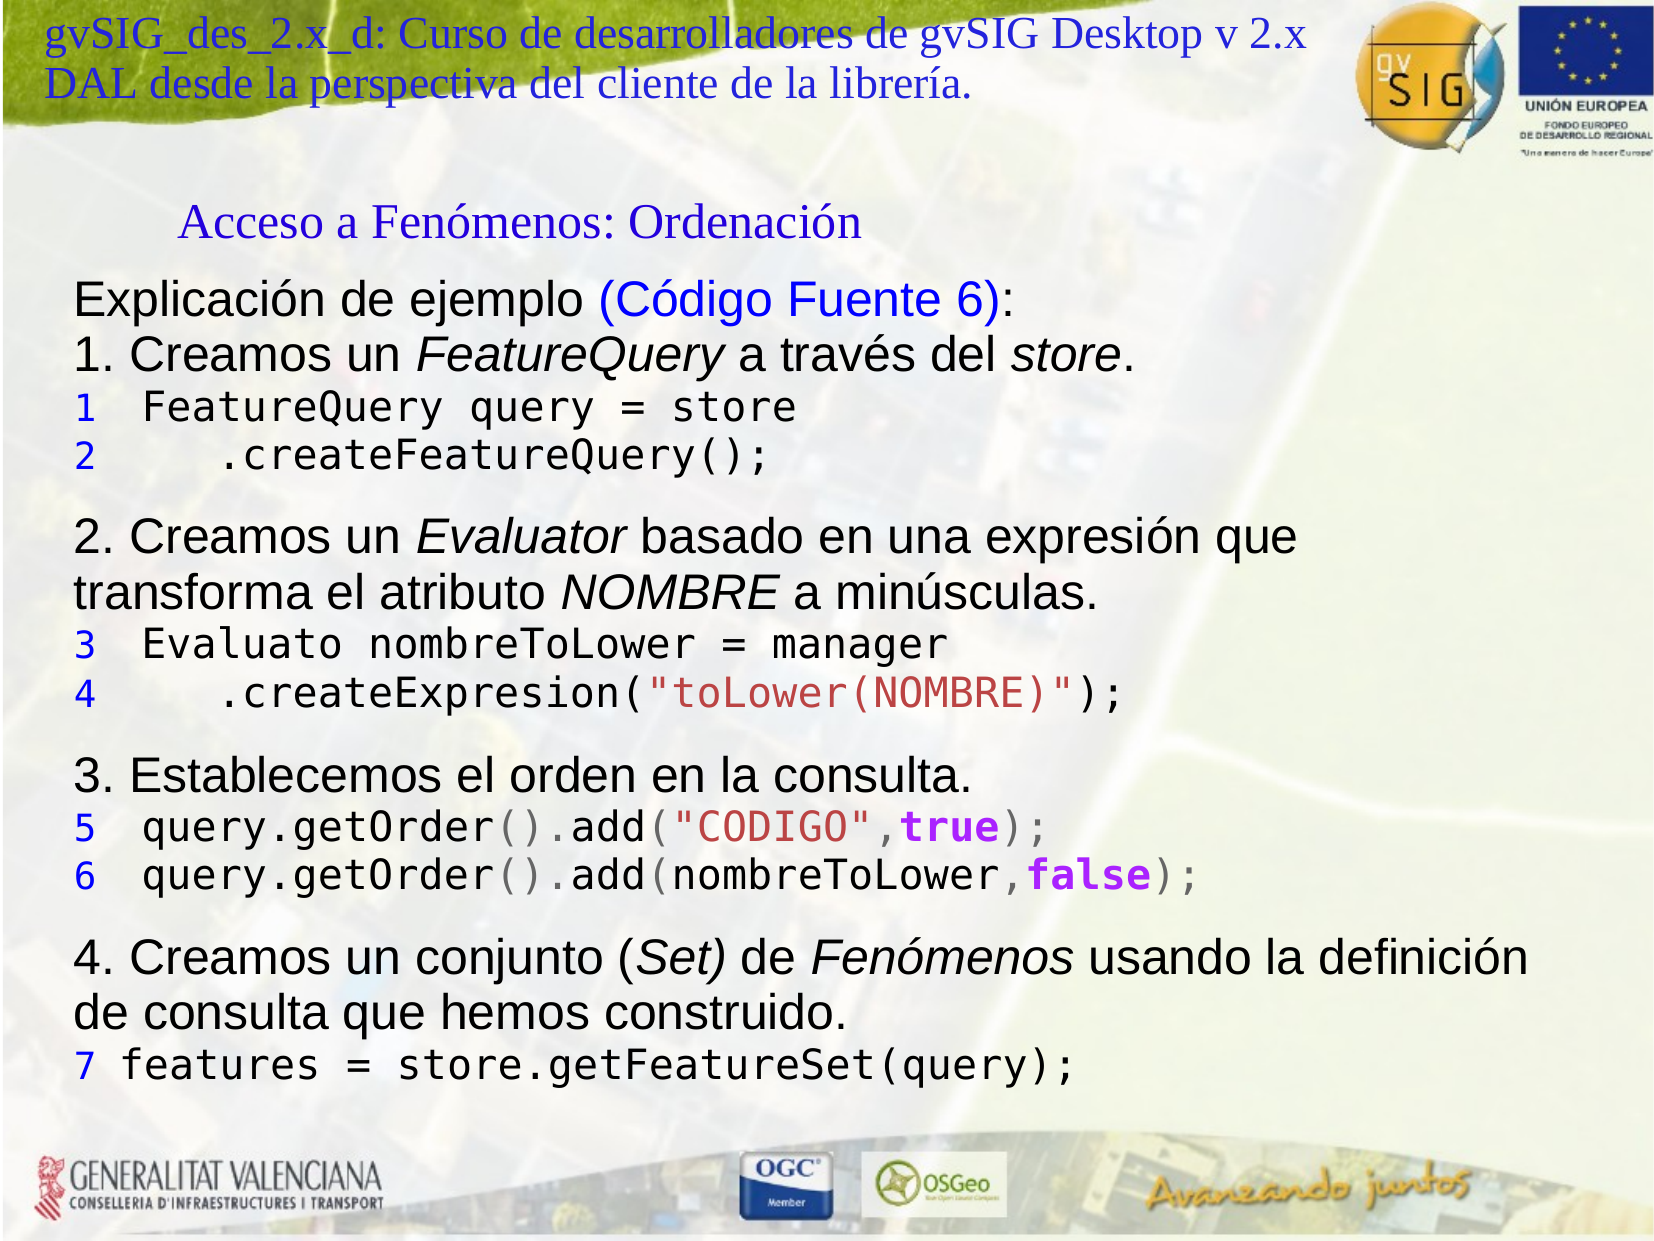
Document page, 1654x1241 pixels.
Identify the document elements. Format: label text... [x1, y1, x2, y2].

picture [2, 0, 1654, 1241]
title Acceso a Fenómenos: Ordenación [177, 88, 1329, 263]
text_box Explicación de ejemplo (Código Fuente 6): 1. Creamos un FeatureQuery a través del store. 1 FeatureQuery query = store 2 .createFeatureQuery(); 2. Creamos un Evaluator basado en una expresión que transforma el atributo NOMBRE a minúsculas. 3 Evaluato nombreToLower = manager 4 .createExpresion("toLower(NOMBRE)"); 3. Establecemos el orden en la consulta. 5 query.getOrder().add("CODIGO",true); 6 query.getOrder().add(nombreToLower,false); 4. Creamos un conjunto (Set) de Fenómenos usando la definición de consulta que hemos construido. 7 features = store.getFeatureSet(query); [59, 263, 1565, 1097]
